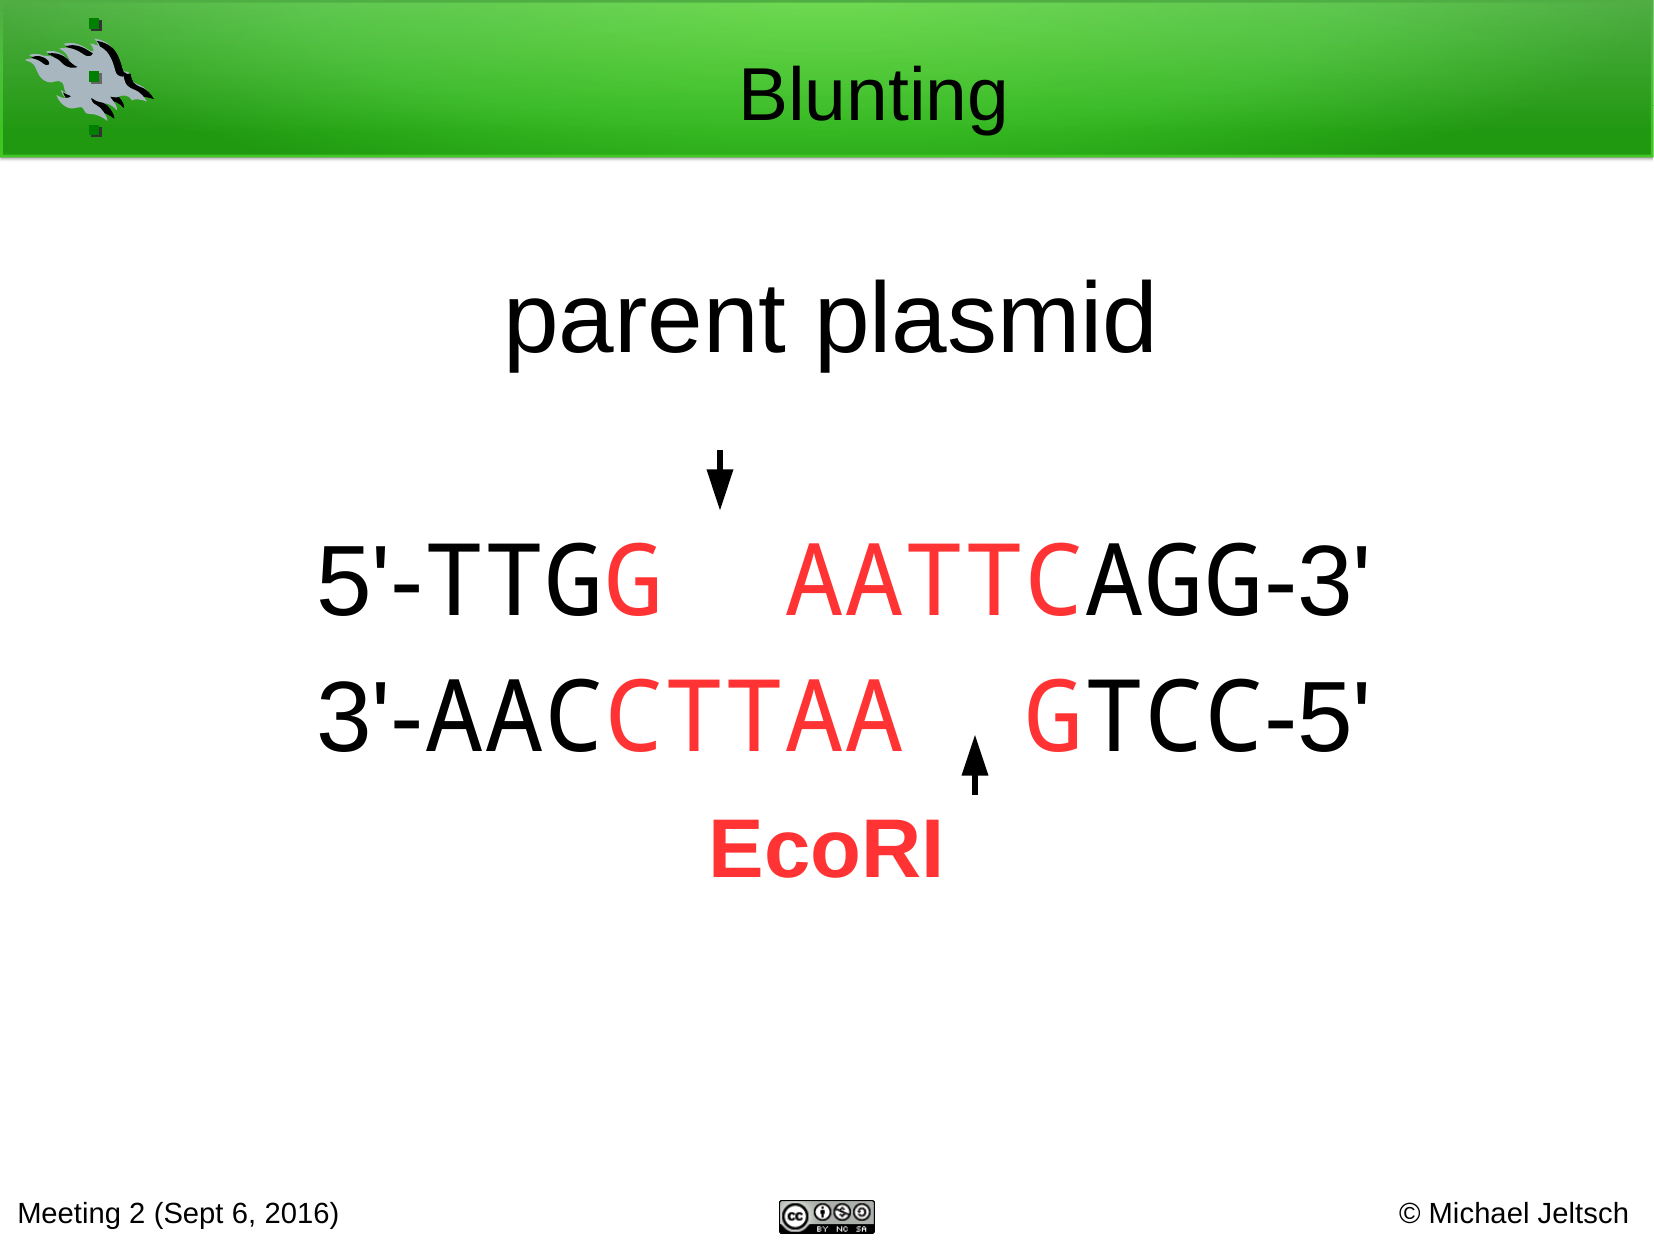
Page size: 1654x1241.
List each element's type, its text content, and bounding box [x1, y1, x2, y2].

text_box EcoRI [694, 795, 960, 996]
picture [779, 1200, 875, 1234]
text_box parent plasmid [488, 255, 1174, 494]
text_box 5'-TTGG AATTCAGG-3' 3'-AACCTTAA GTCC-5' [301, 500, 1387, 741]
title Blunting [472, 23, 1276, 166]
